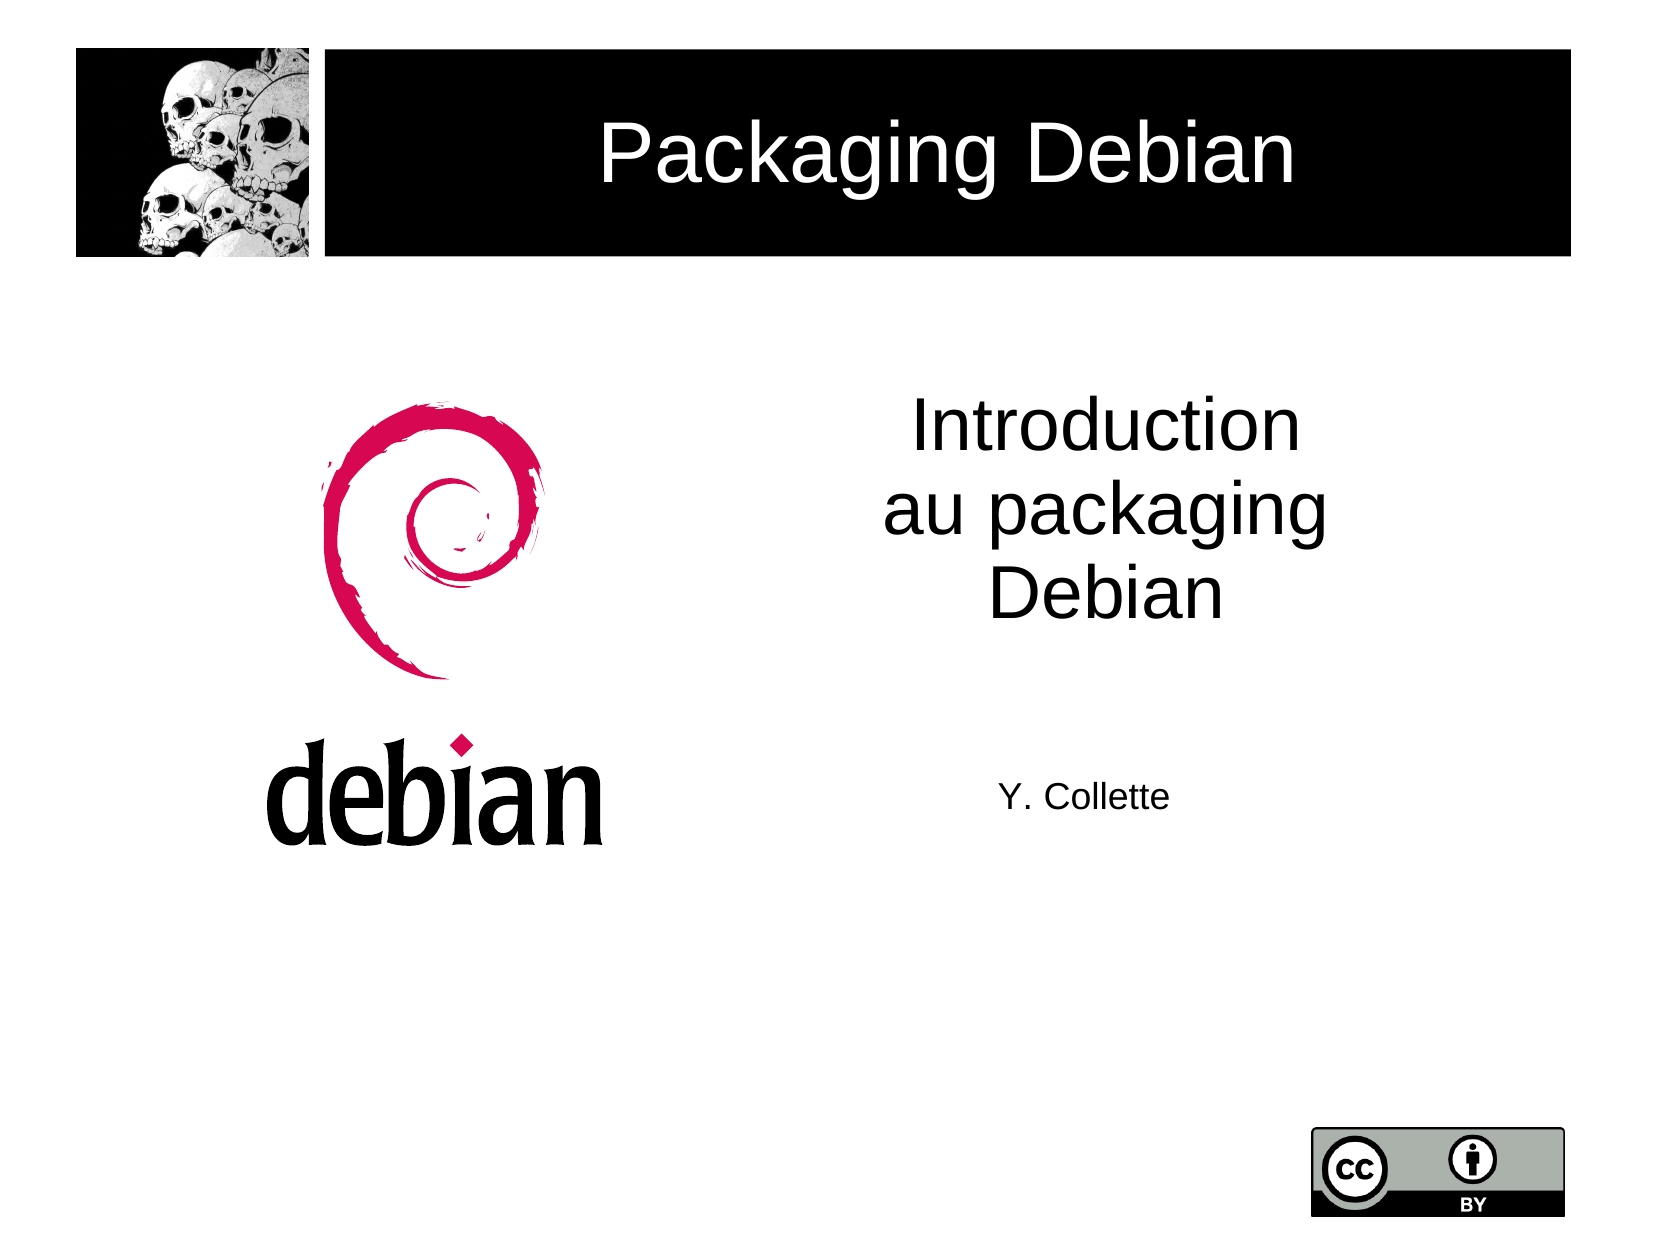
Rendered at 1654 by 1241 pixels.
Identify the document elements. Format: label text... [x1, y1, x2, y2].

picture [267, 401, 603, 846]
text_box Y. Collette [982, 768, 1208, 826]
picture [76, 48, 309, 257]
title Packaging Debian [324, 49, 1571, 257]
text_box Introduction au packaging Debian [862, 375, 1351, 642]
picture [1311, 1127, 1565, 1217]
